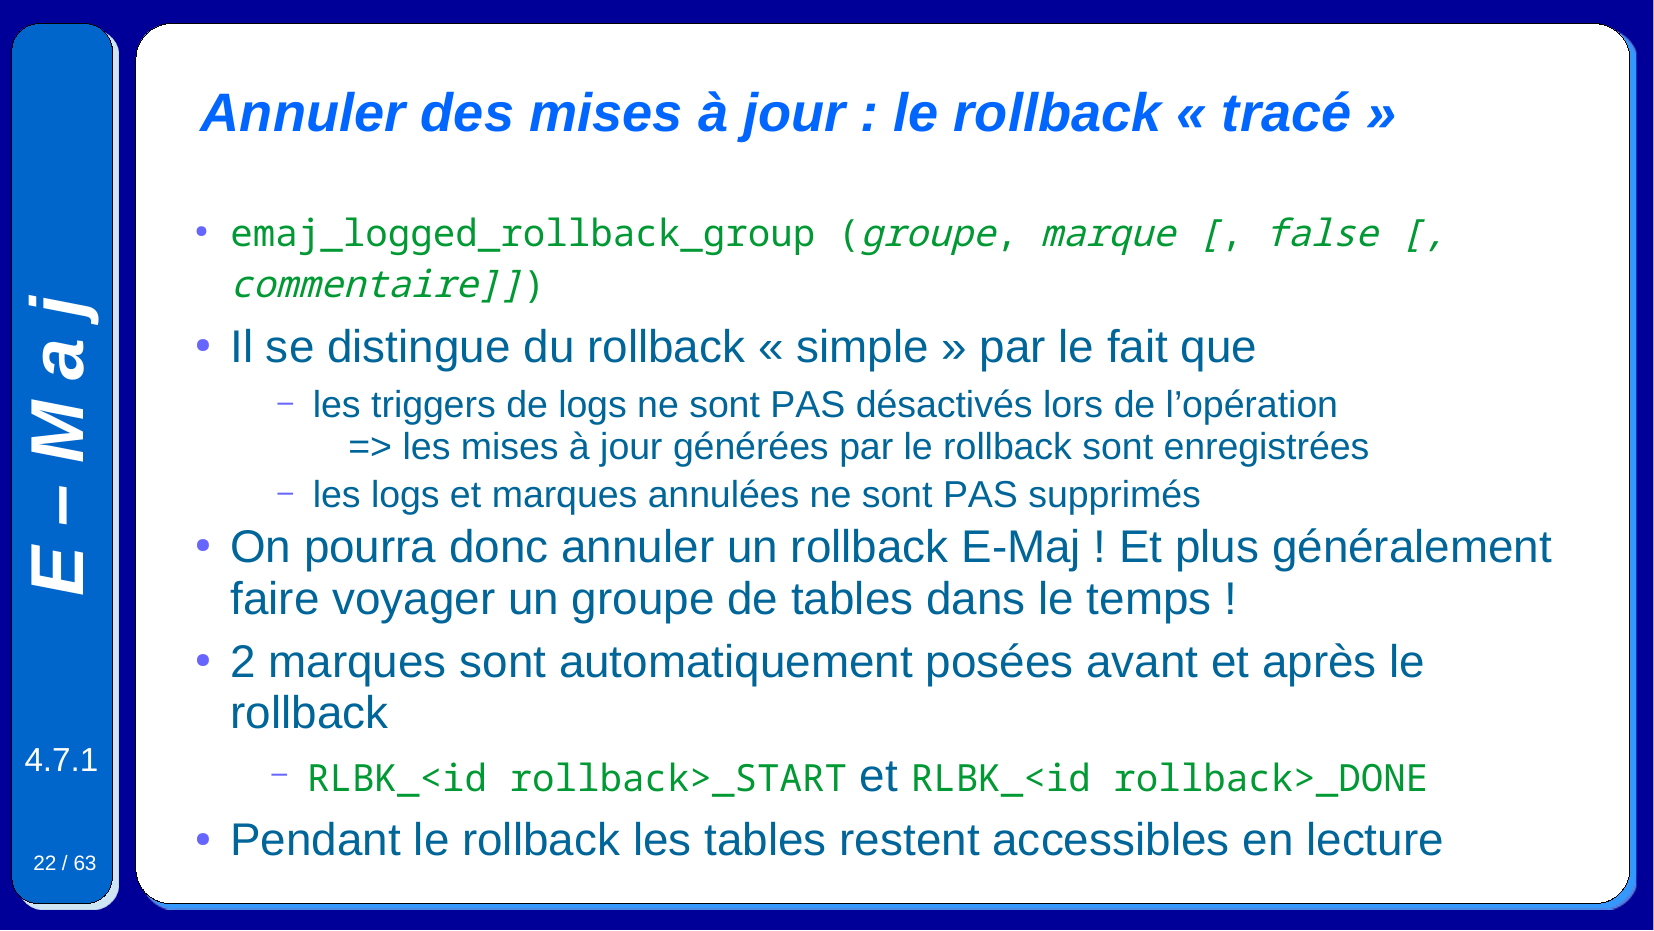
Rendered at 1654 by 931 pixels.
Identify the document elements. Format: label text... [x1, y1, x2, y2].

list emaj_logged_rollback_group (groupe, marque [, false [, commentaire]]) Il se distingue du rollback « simple » par le fait que les triggers de logs ne sont PAS désactivés lors de l’opération => les mises à jour générées par le rollback sont enregistrées les logs et marques annulées ne sont PAS supprimés On pourra donc annuler un rollback E-Maj ! Et plus généralement faire voyager un groupe de tables dans le temps ! 2 marques sont automatiquement posées avant et après le rollback RLBK_<id rollback>_START et RLBK_<id rollback>_DONE Pendant le rollback les tables restent accessibles en lecture [177, 206, 1587, 898]
title Annuler des mises à jour : le rollback « tracé » [200, 34, 1575, 191]
